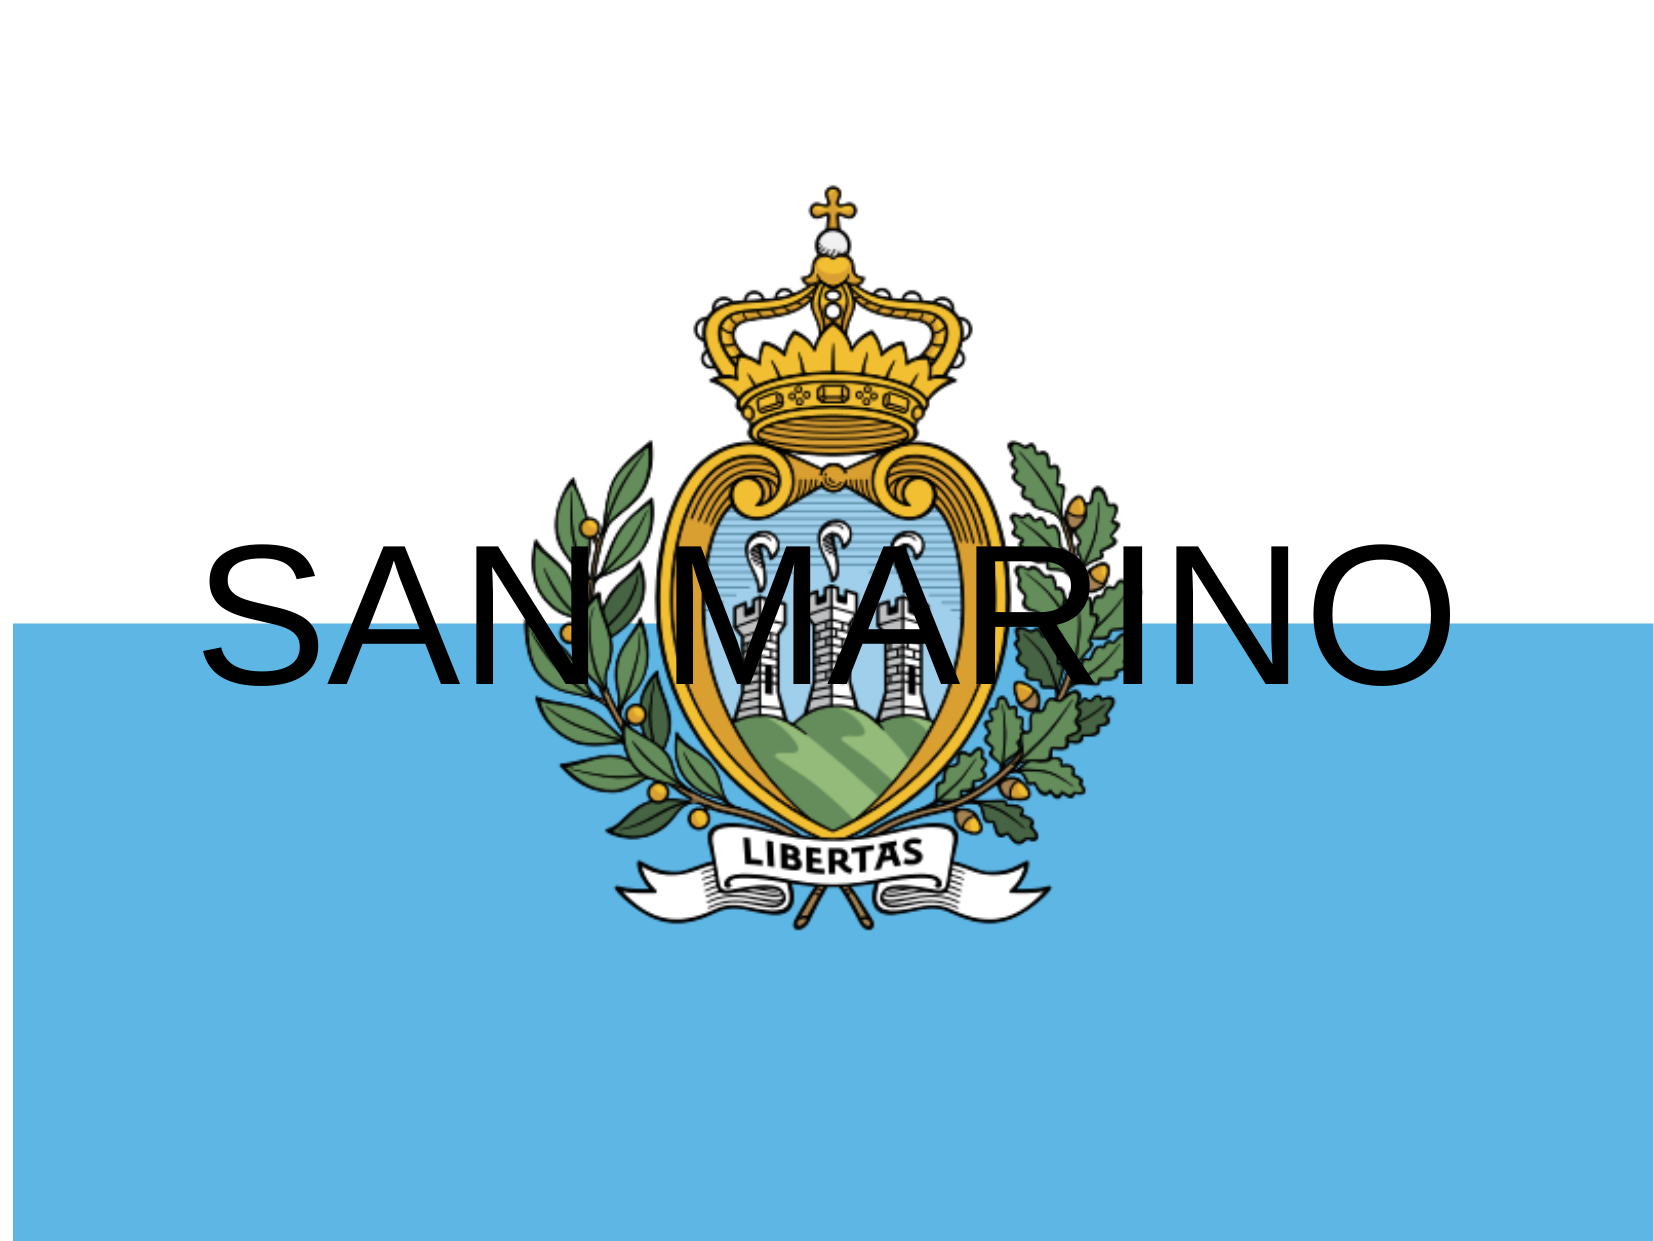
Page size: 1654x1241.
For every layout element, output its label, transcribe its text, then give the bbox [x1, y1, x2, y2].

text_box SAN MARINO [179, 496, 1477, 735]
picture [13, 7, 1654, 1241]
